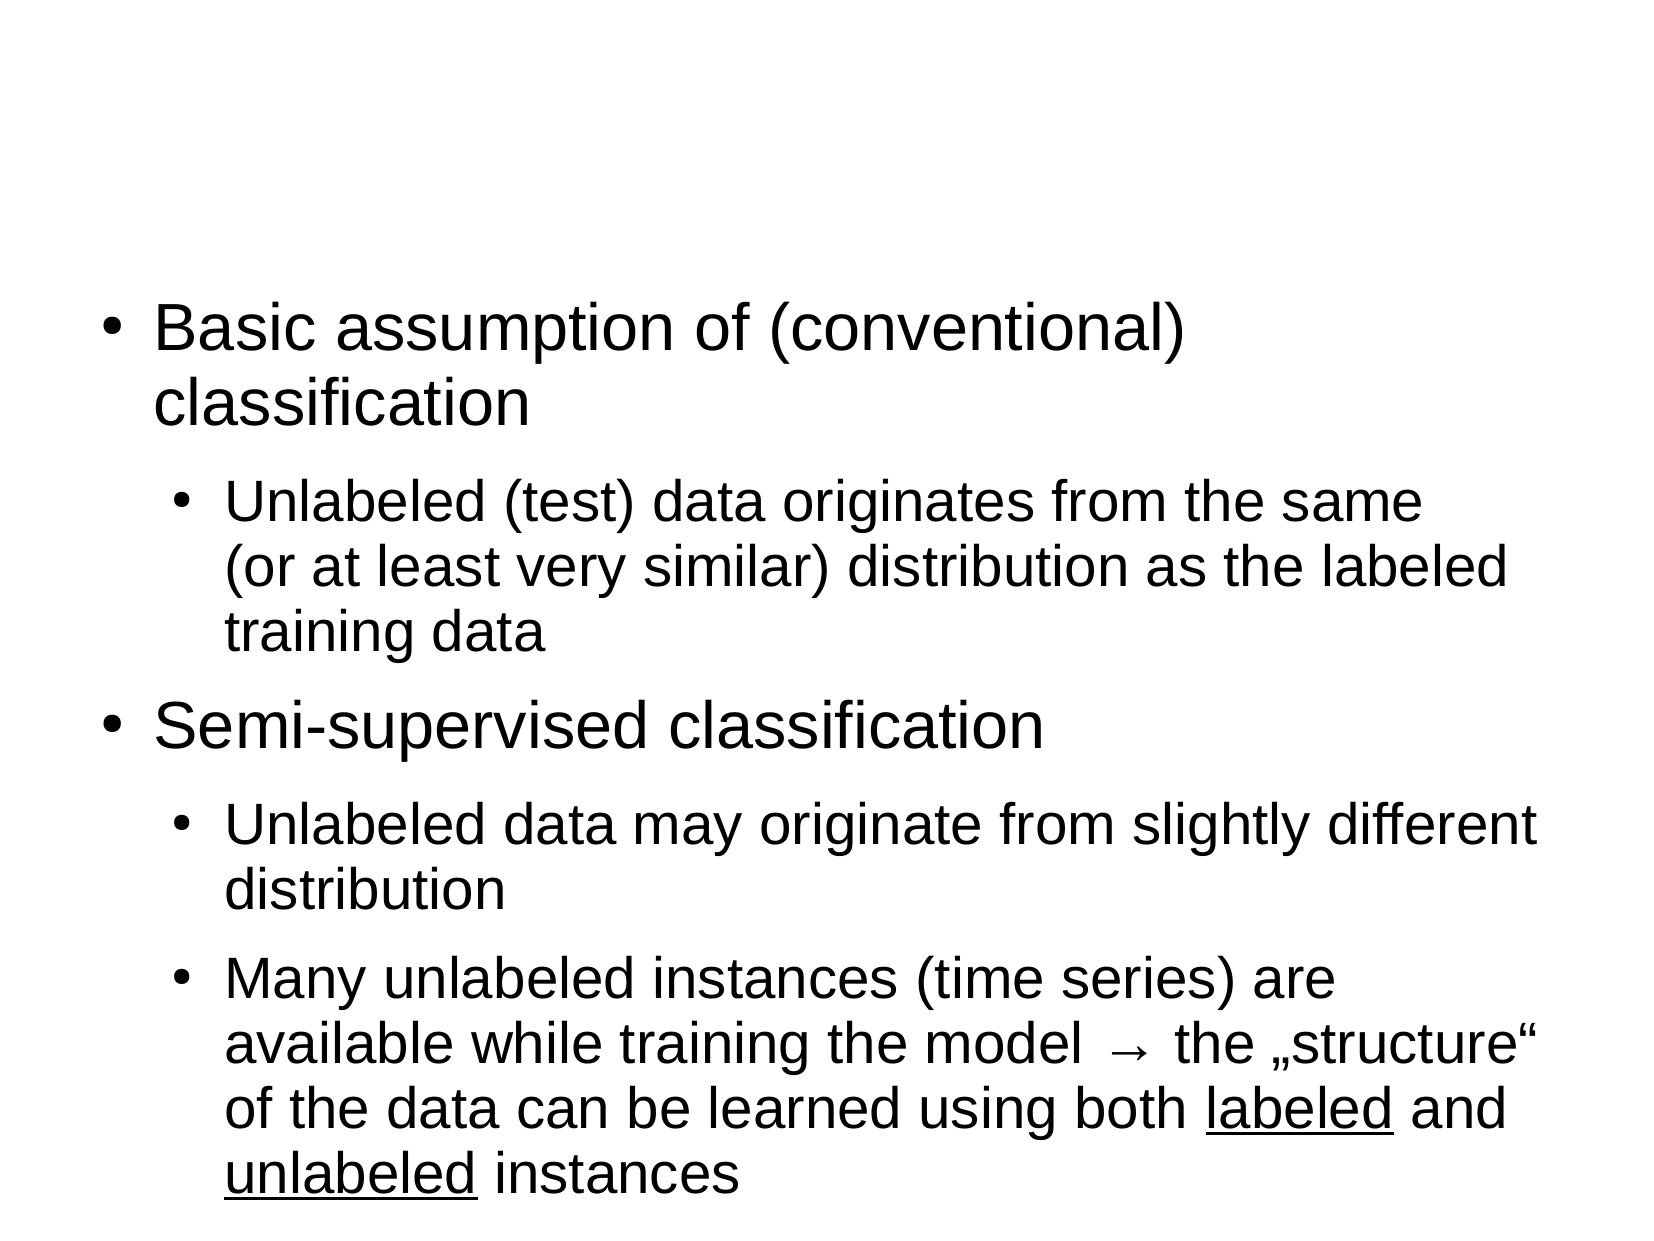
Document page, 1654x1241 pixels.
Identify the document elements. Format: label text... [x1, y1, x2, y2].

list Basic assumption of (conventional) classification Unlabeled (test) data originates from the same (or at least very similar) distribution as the labeled training data Semi-supervised classification Unlabeled data may originate from slightly different distribution Many unlabeled instances (time series) are available while training the model → the „structure“ of the data can be learned using both labeled and unlabeled instances [82, 290, 1571, 1241]
